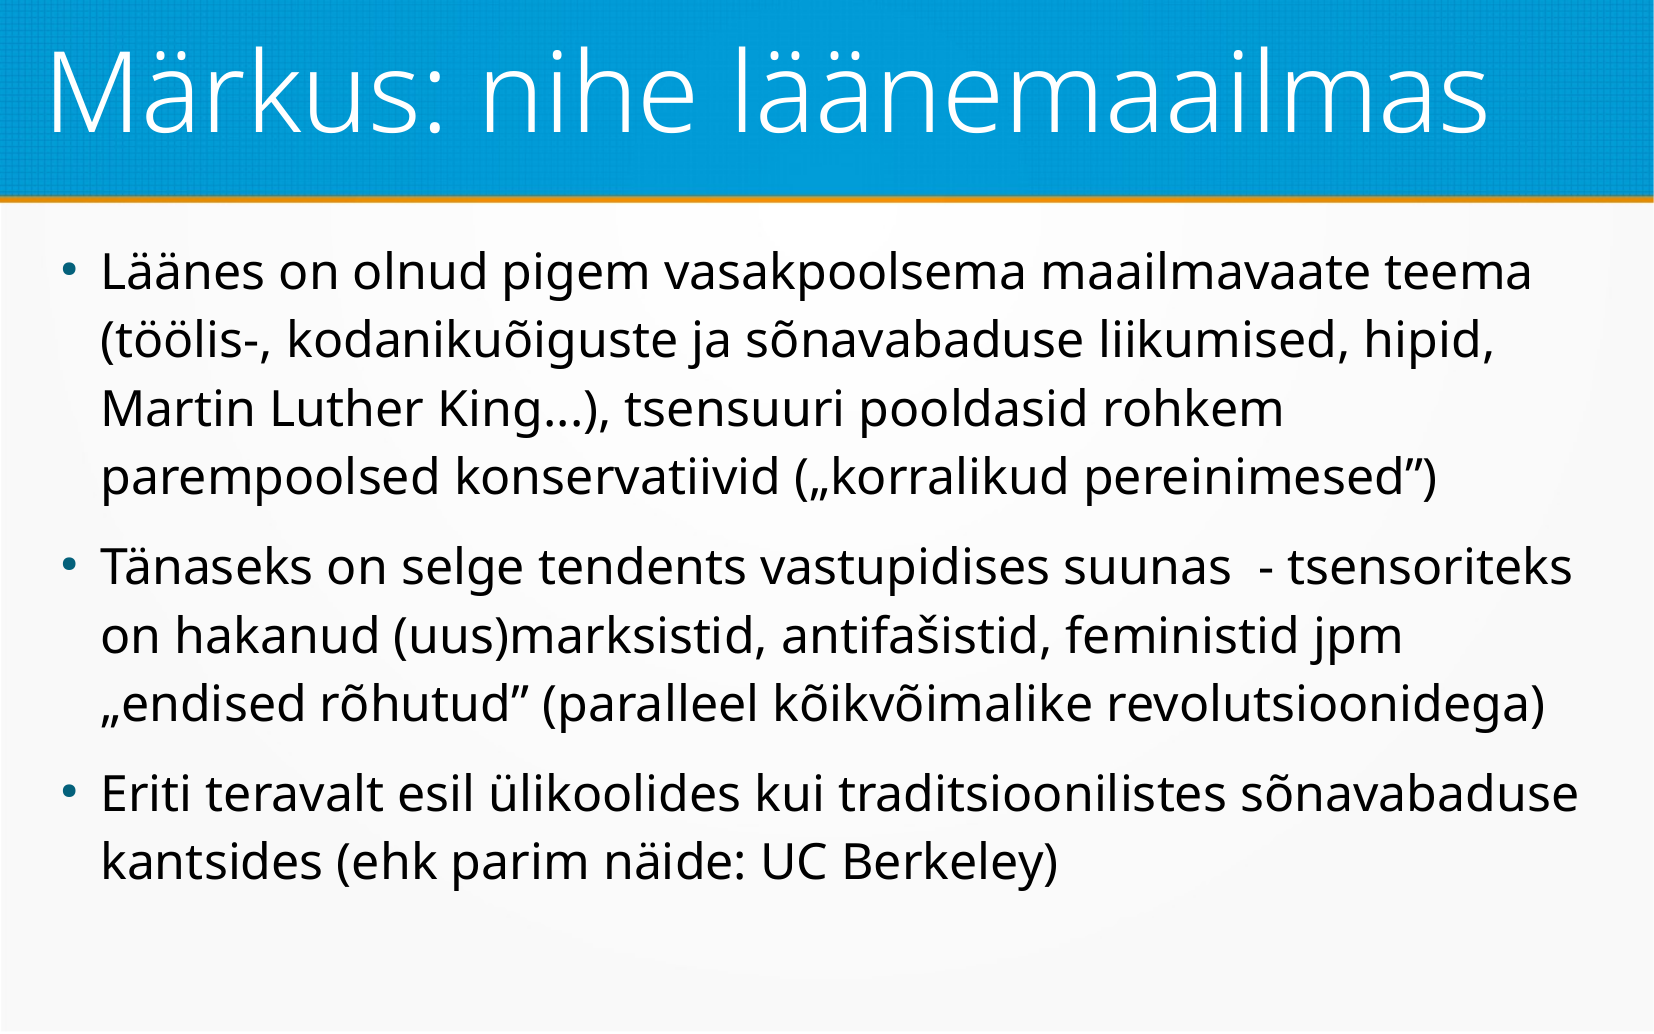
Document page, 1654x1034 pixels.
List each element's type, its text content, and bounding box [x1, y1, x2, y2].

picture [0, 195, 1654, 1034]
title Märkus: nihe läänemaailmas [43, 0, 1619, 166]
list Läänes on olnud pigem vasakpoolsema maailmavaate teema (töölis-, kodanikuõiguste ja sõnavabaduse liikumised, hipid, Martin Luther King...), tsensuuri pooldasid rohkem parempoolsed konservatiivid („korralikud pereinimesed”) Tänaseks on selge tendents vastupidises suunas - tsensoriteks on hakanud (uus)marksistid, antifašistid, feministid jpm „endised rõhutud” (paralleel kõikvõimalike revolutsioonidega) Eriti teravalt esil ülikoolides kui traditsioonilistes sõnavabaduse kantsides (ehk parim näide: UC Berkeley) [47, 236, 1607, 1002]
